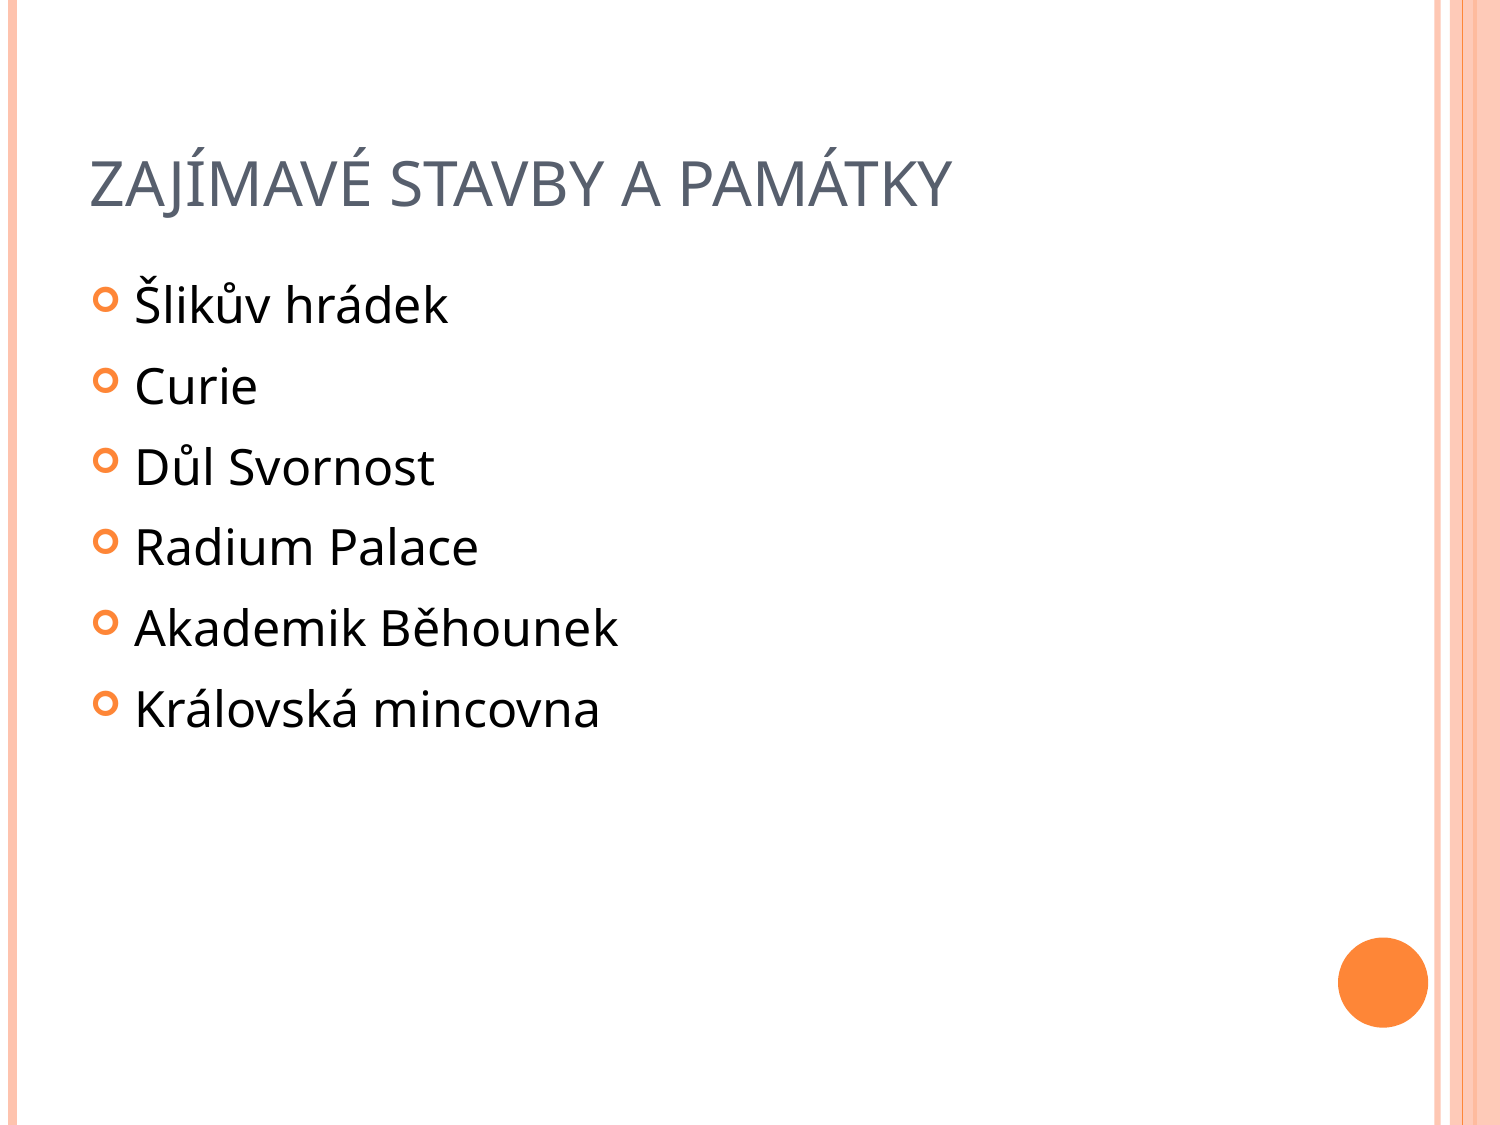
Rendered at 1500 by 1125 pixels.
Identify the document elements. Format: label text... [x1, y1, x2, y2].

title ZAJÍMAVÉ STAVBY A PAMÁTKY [74, 44, 1300, 233]
list Šlikův hrádek Curie Důl Svornost Radium Palace Akademik Běhounek Královská mincovna [74, 262, 1300, 1063]
